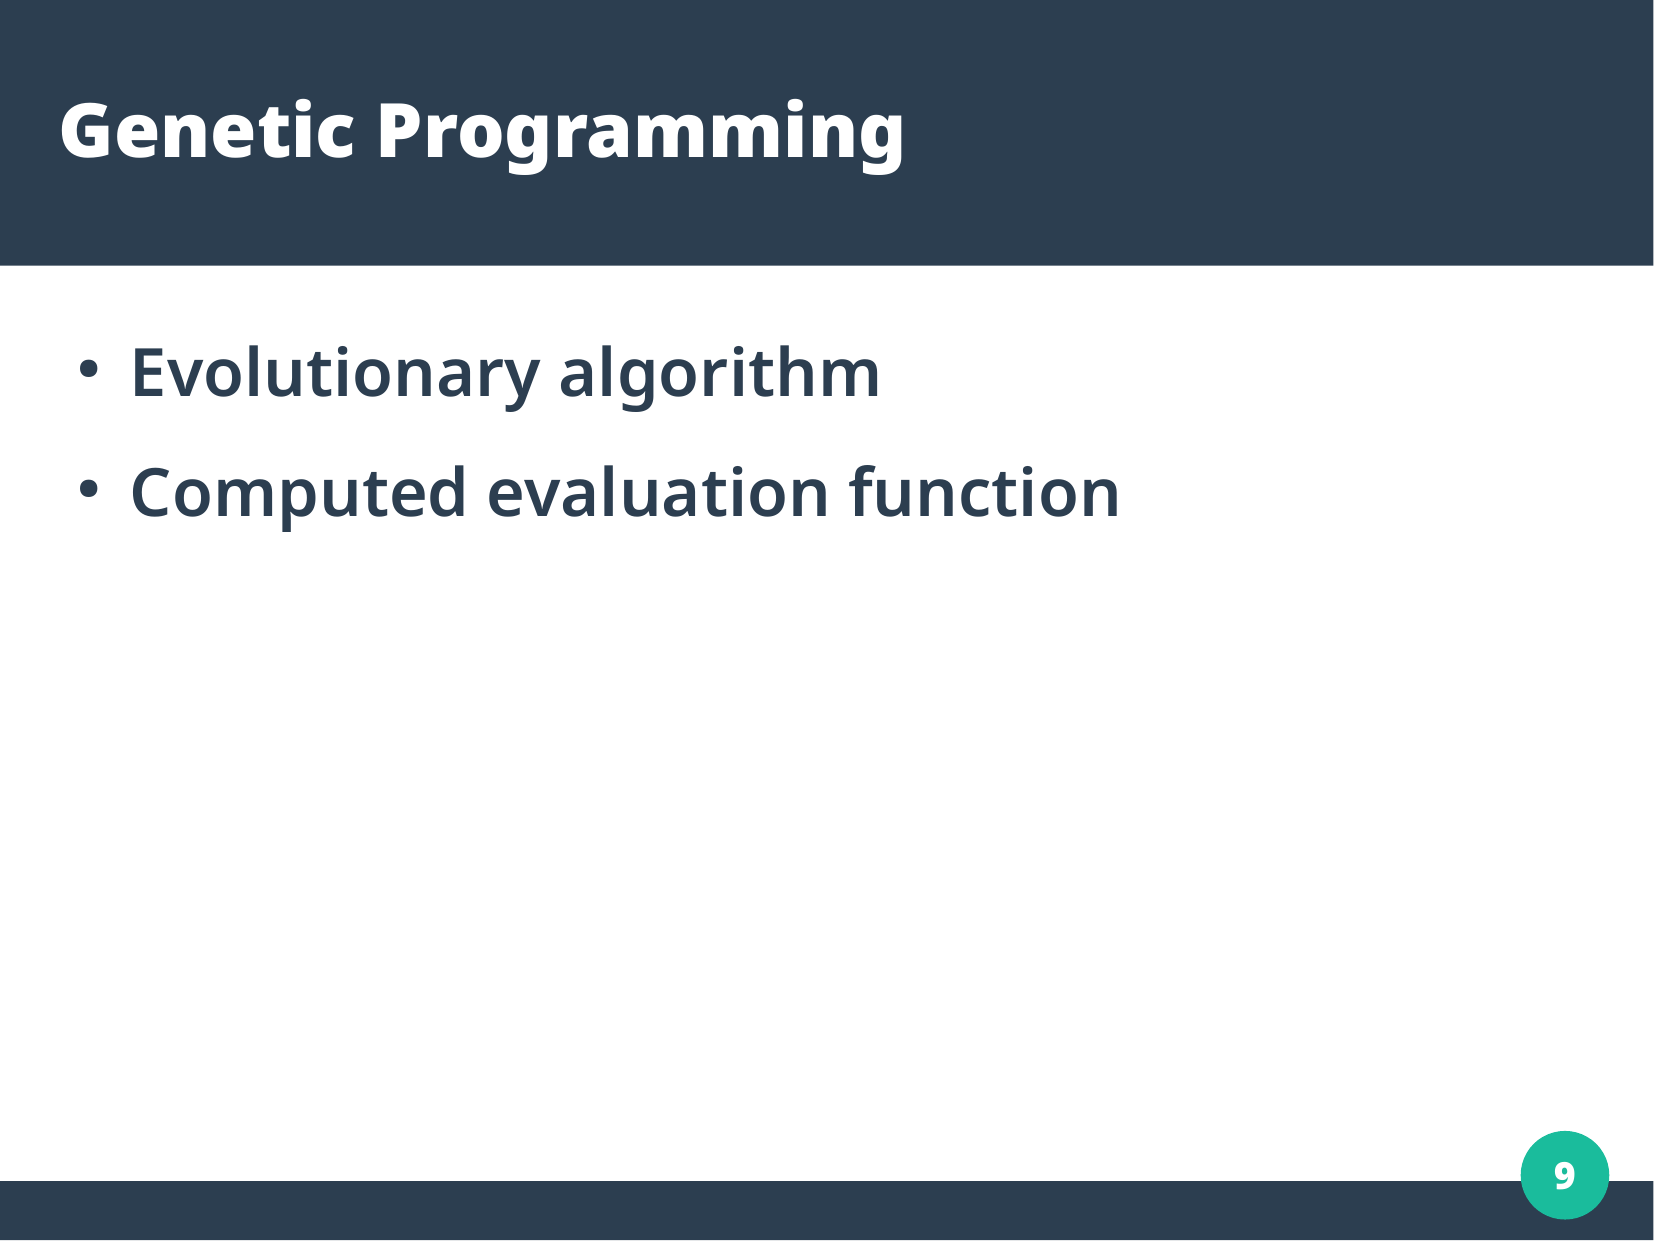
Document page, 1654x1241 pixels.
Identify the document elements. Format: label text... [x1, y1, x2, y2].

title Genetic Programming [59, 49, 1595, 207]
list Evolutionary algorithm Computed evaluation function [59, 324, 1595, 1152]
